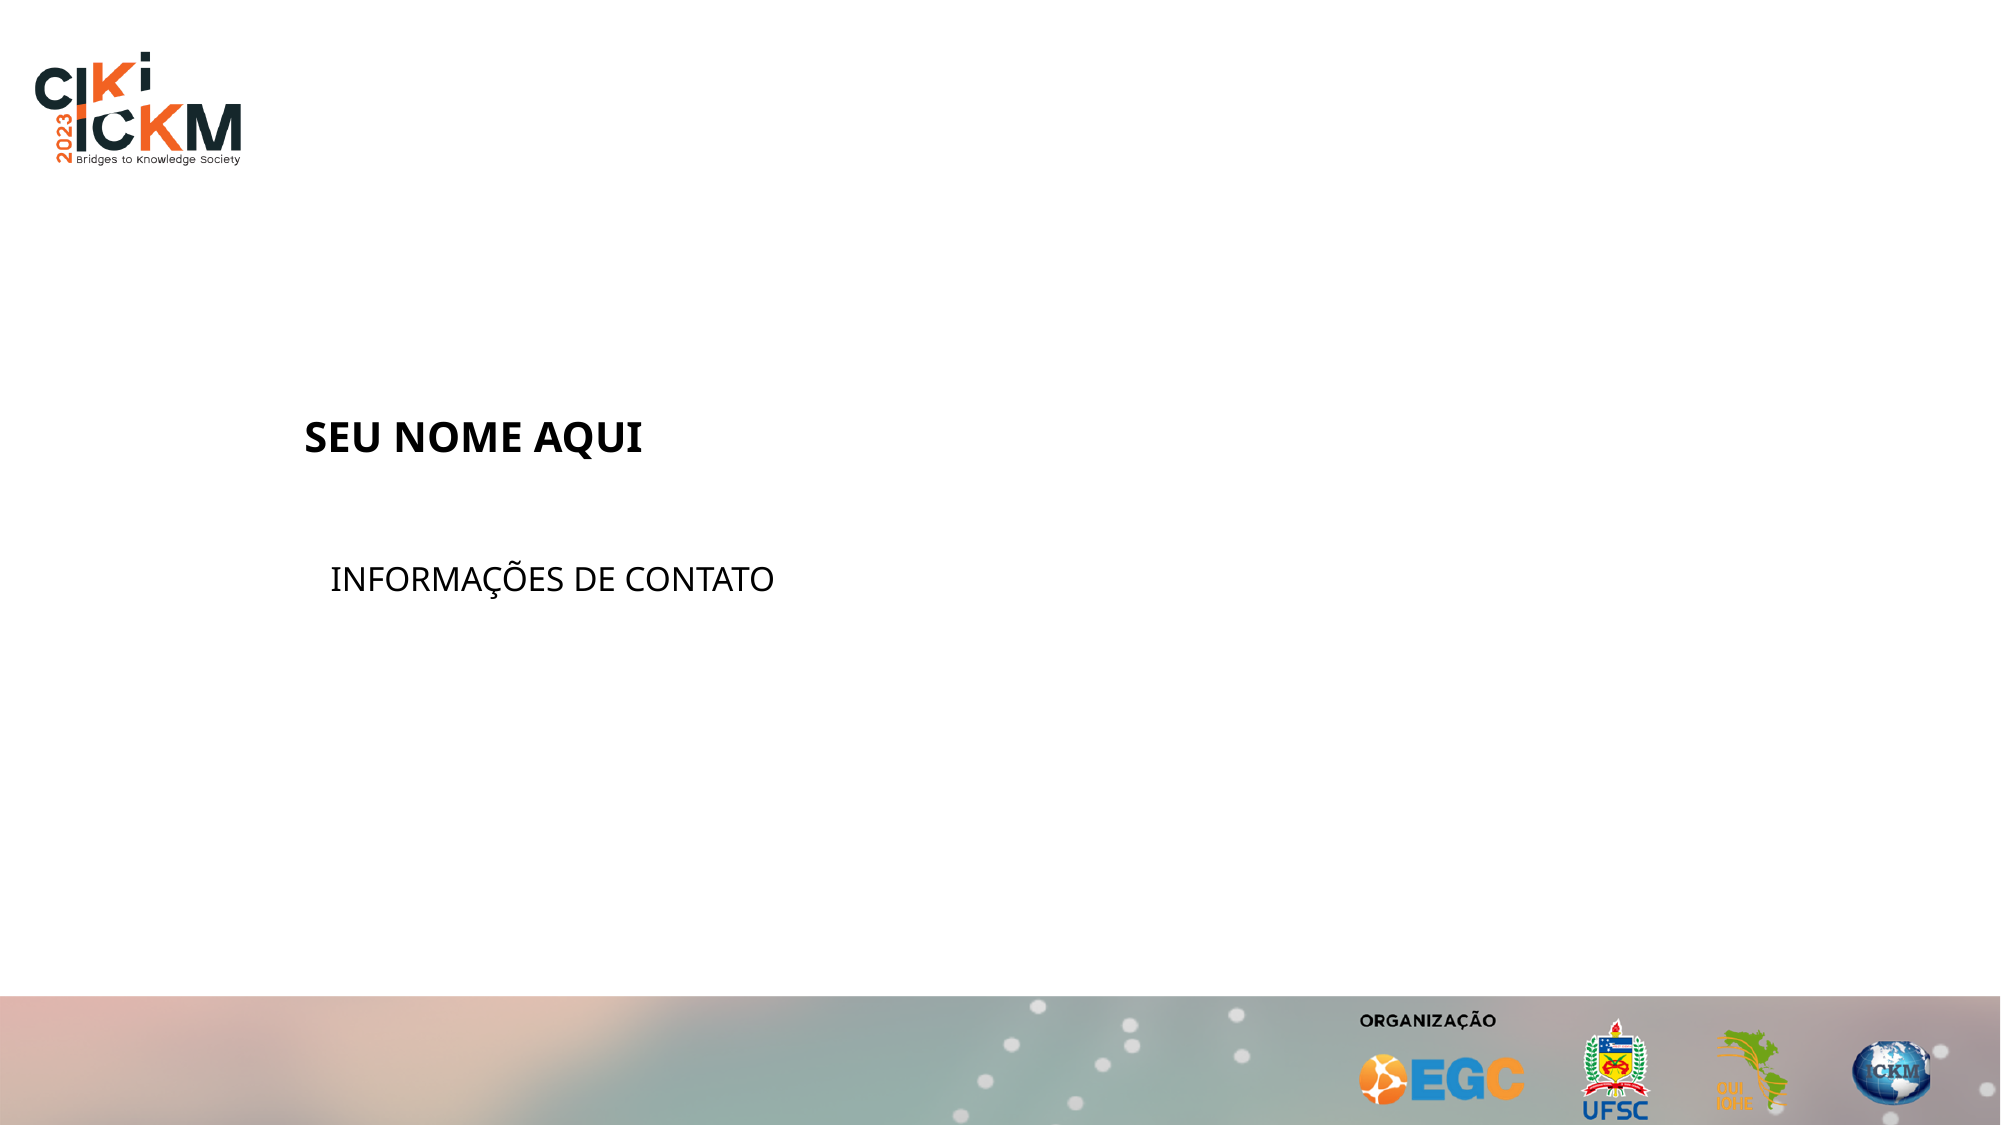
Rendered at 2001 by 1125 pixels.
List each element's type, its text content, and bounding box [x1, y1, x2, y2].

text_box INFORMAÇÕES DE CONTATO [127, 528, 979, 592]
text_box SEU NOME AQUI [104, 338, 843, 445]
